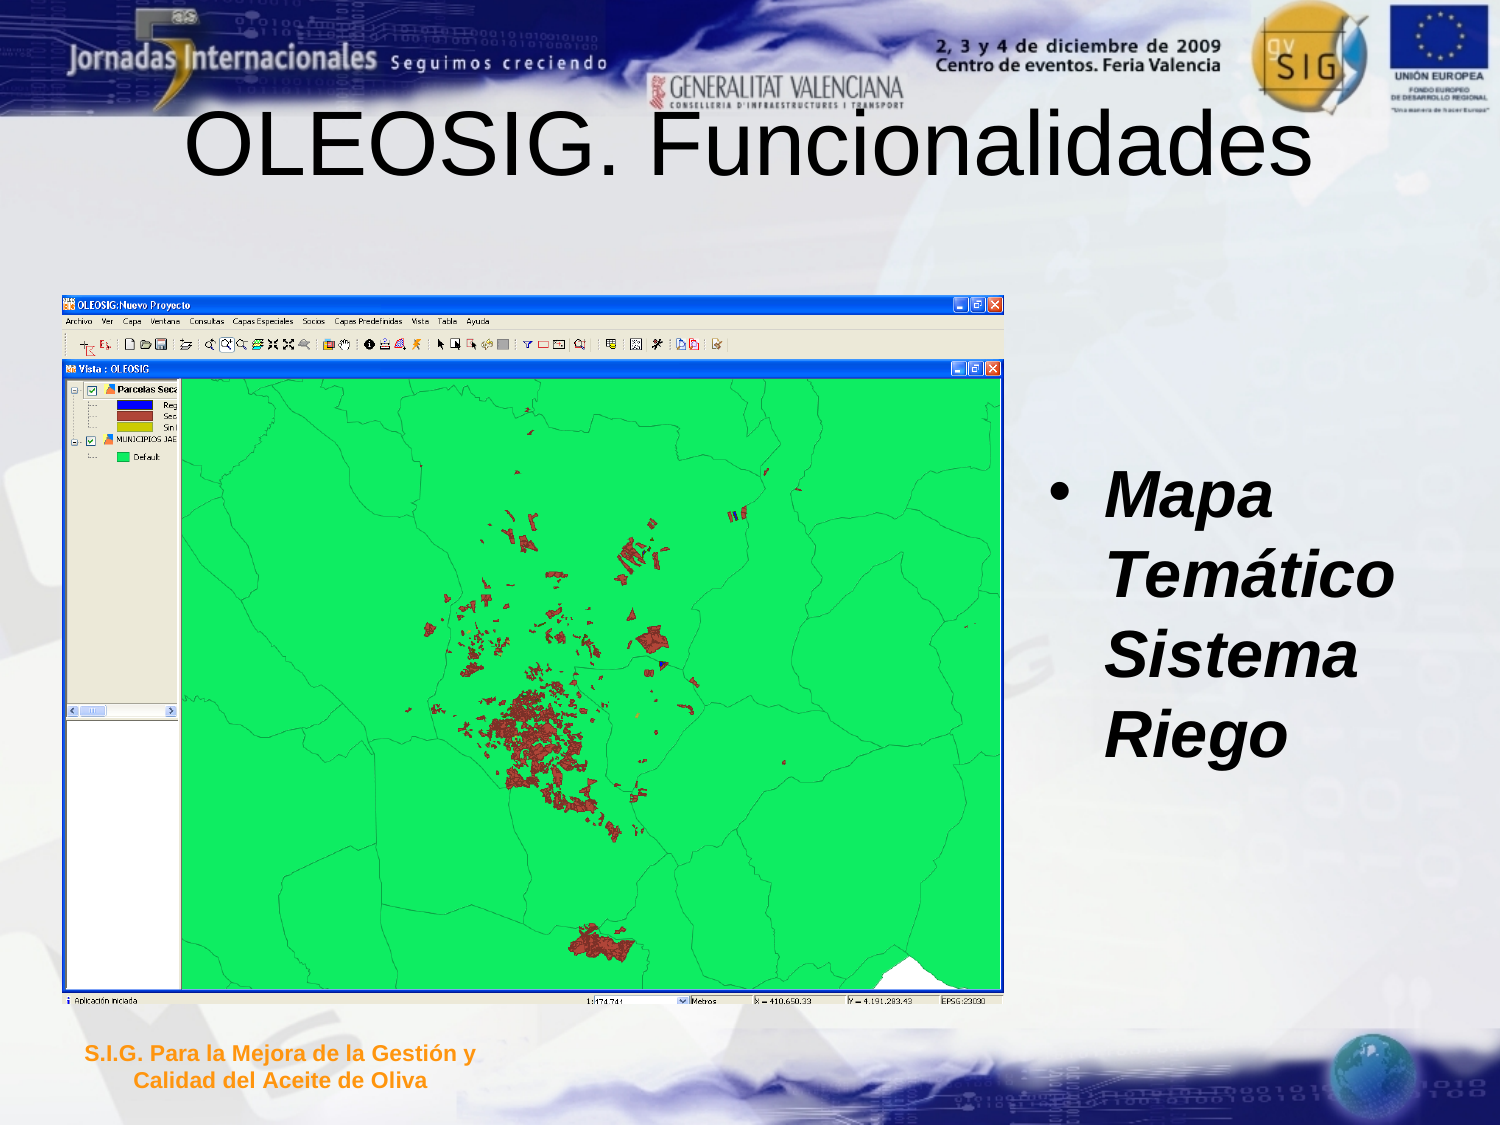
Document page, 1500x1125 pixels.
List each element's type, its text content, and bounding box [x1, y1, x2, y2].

list Mapa Temático Sistema Riego [1033, 442, 1500, 1125]
title OLEOSIG. Funcionalidades [75, 45, 1426, 233]
picture [0, 0, 1500, 1125]
title S.I.G. Para la Mejora de la Gestión y Calidad del Aceite de Oliva [59, 1003, 502, 1125]
